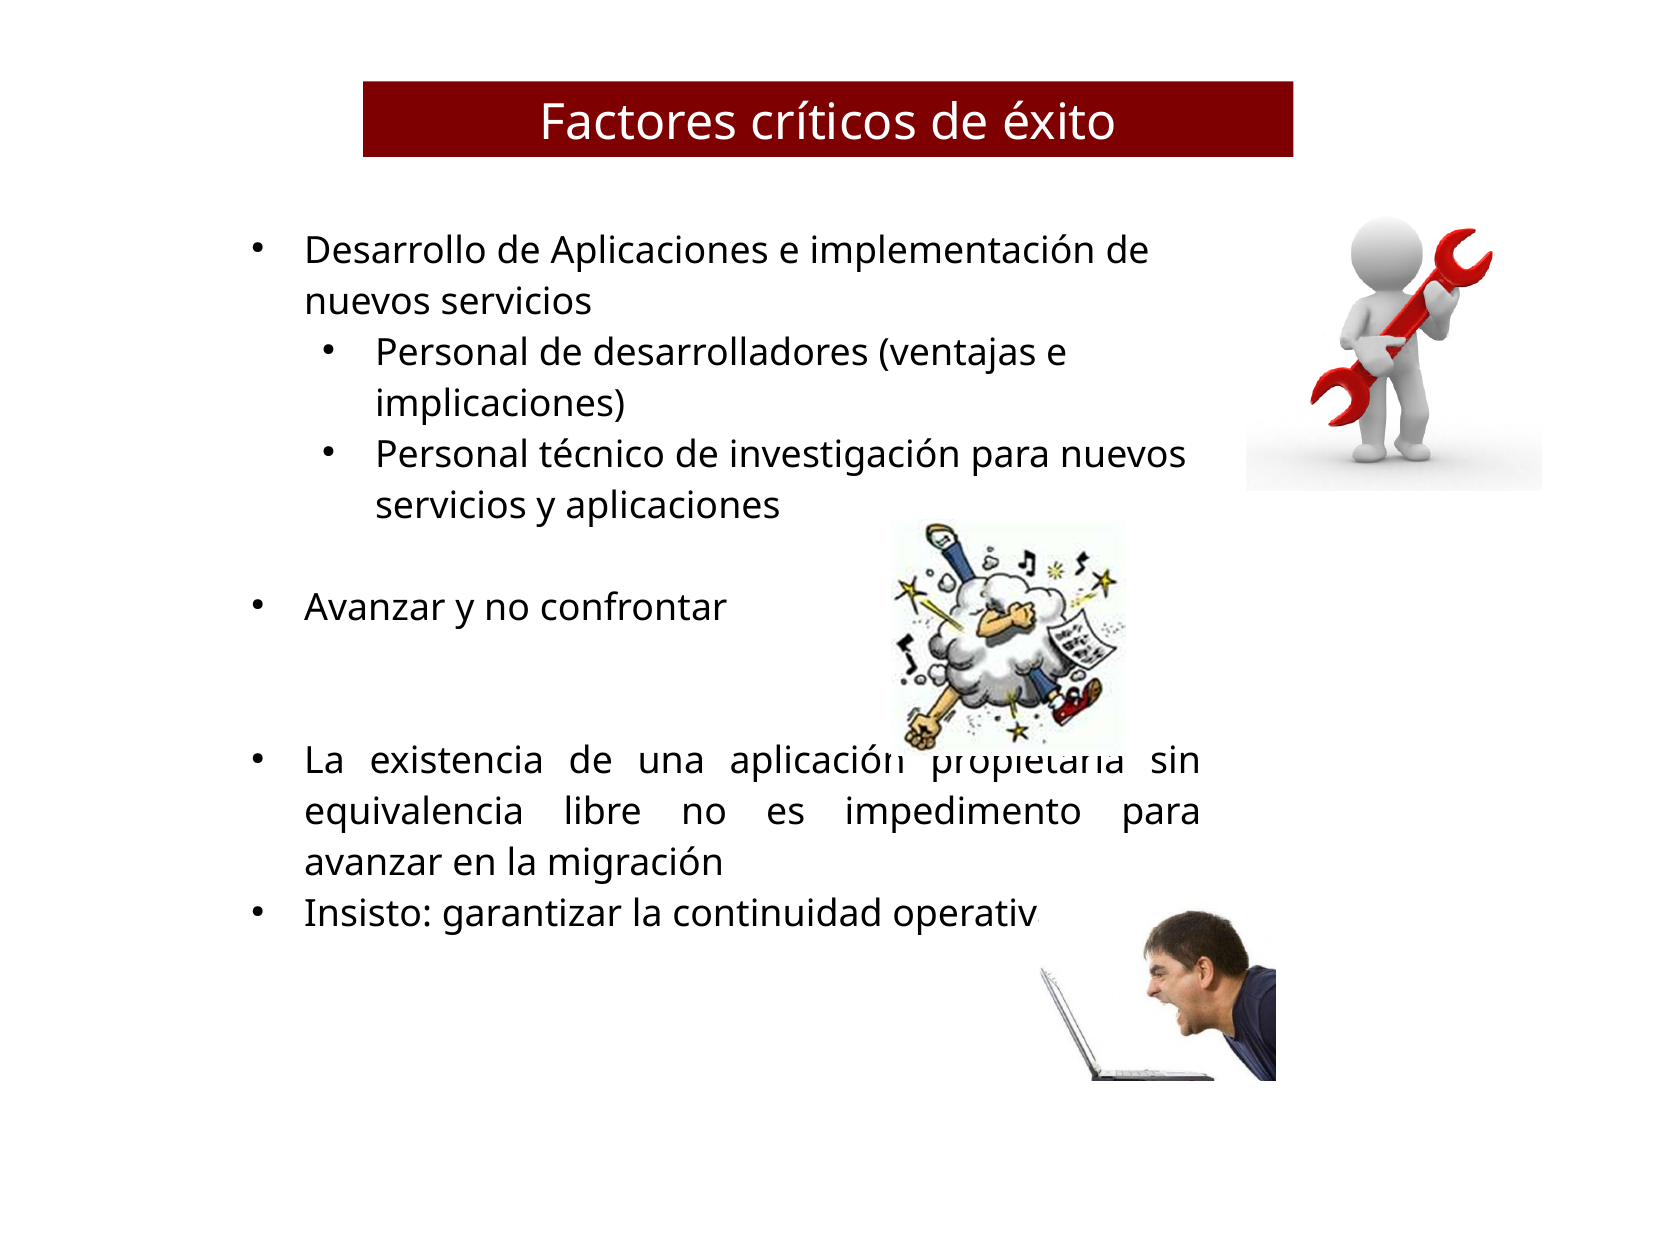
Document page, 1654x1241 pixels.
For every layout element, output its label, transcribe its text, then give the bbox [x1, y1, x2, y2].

list Desarrollo de Aplicaciones e implementación de nuevos servicios Personal de desarrolladores (ventajas e implicaciones) Personal técnico de investigación para nuevos servicios y aplicaciones Avanzar y no confrontar La existencia de una aplicación propietaria sin equivalencia libre no es impedimento para avanzar en la migración Insisto: garantizar la continuidad operativa. [218, 216, 1217, 1165]
picture [1246, 194, 1542, 491]
picture [1039, 903, 1276, 1081]
picture [891, 519, 1126, 756]
text_box Factores críticos de éxito [363, 81, 1294, 157]
